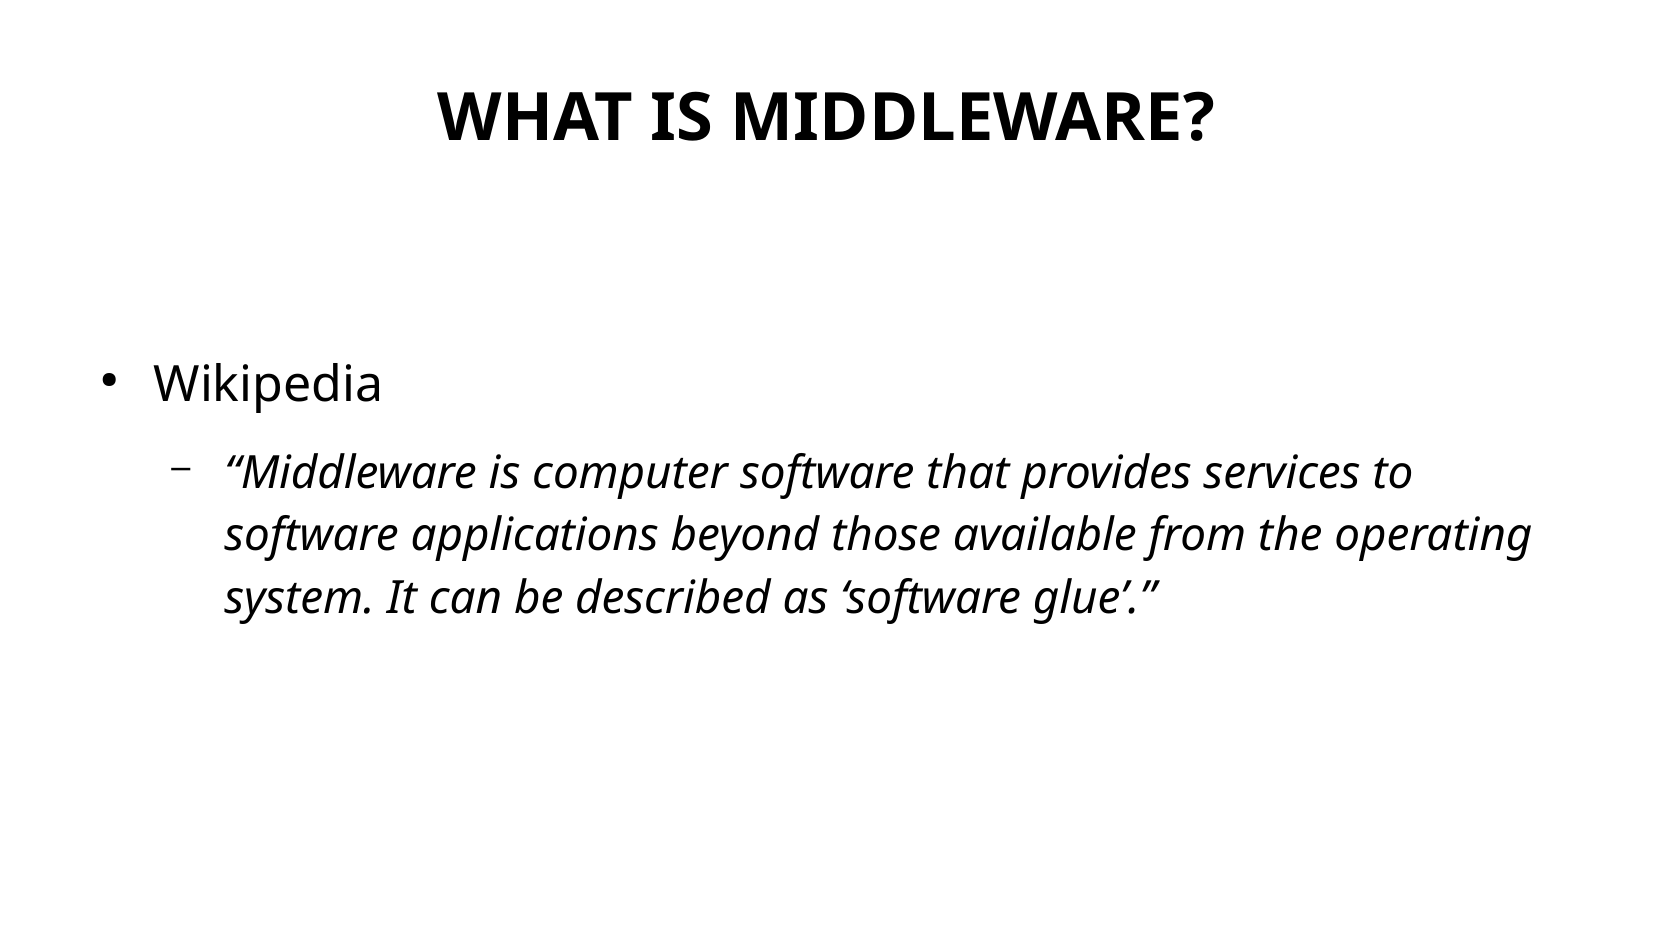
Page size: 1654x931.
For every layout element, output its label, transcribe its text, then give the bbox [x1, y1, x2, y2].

list Wikipedia “Middleware is computer software that provides services to software applications beyond those available from the operating system. It can be described as ‘software glue’.” [82, 217, 1571, 757]
title WHAT IS MIDDLEWARE? [82, 36, 1571, 193]
